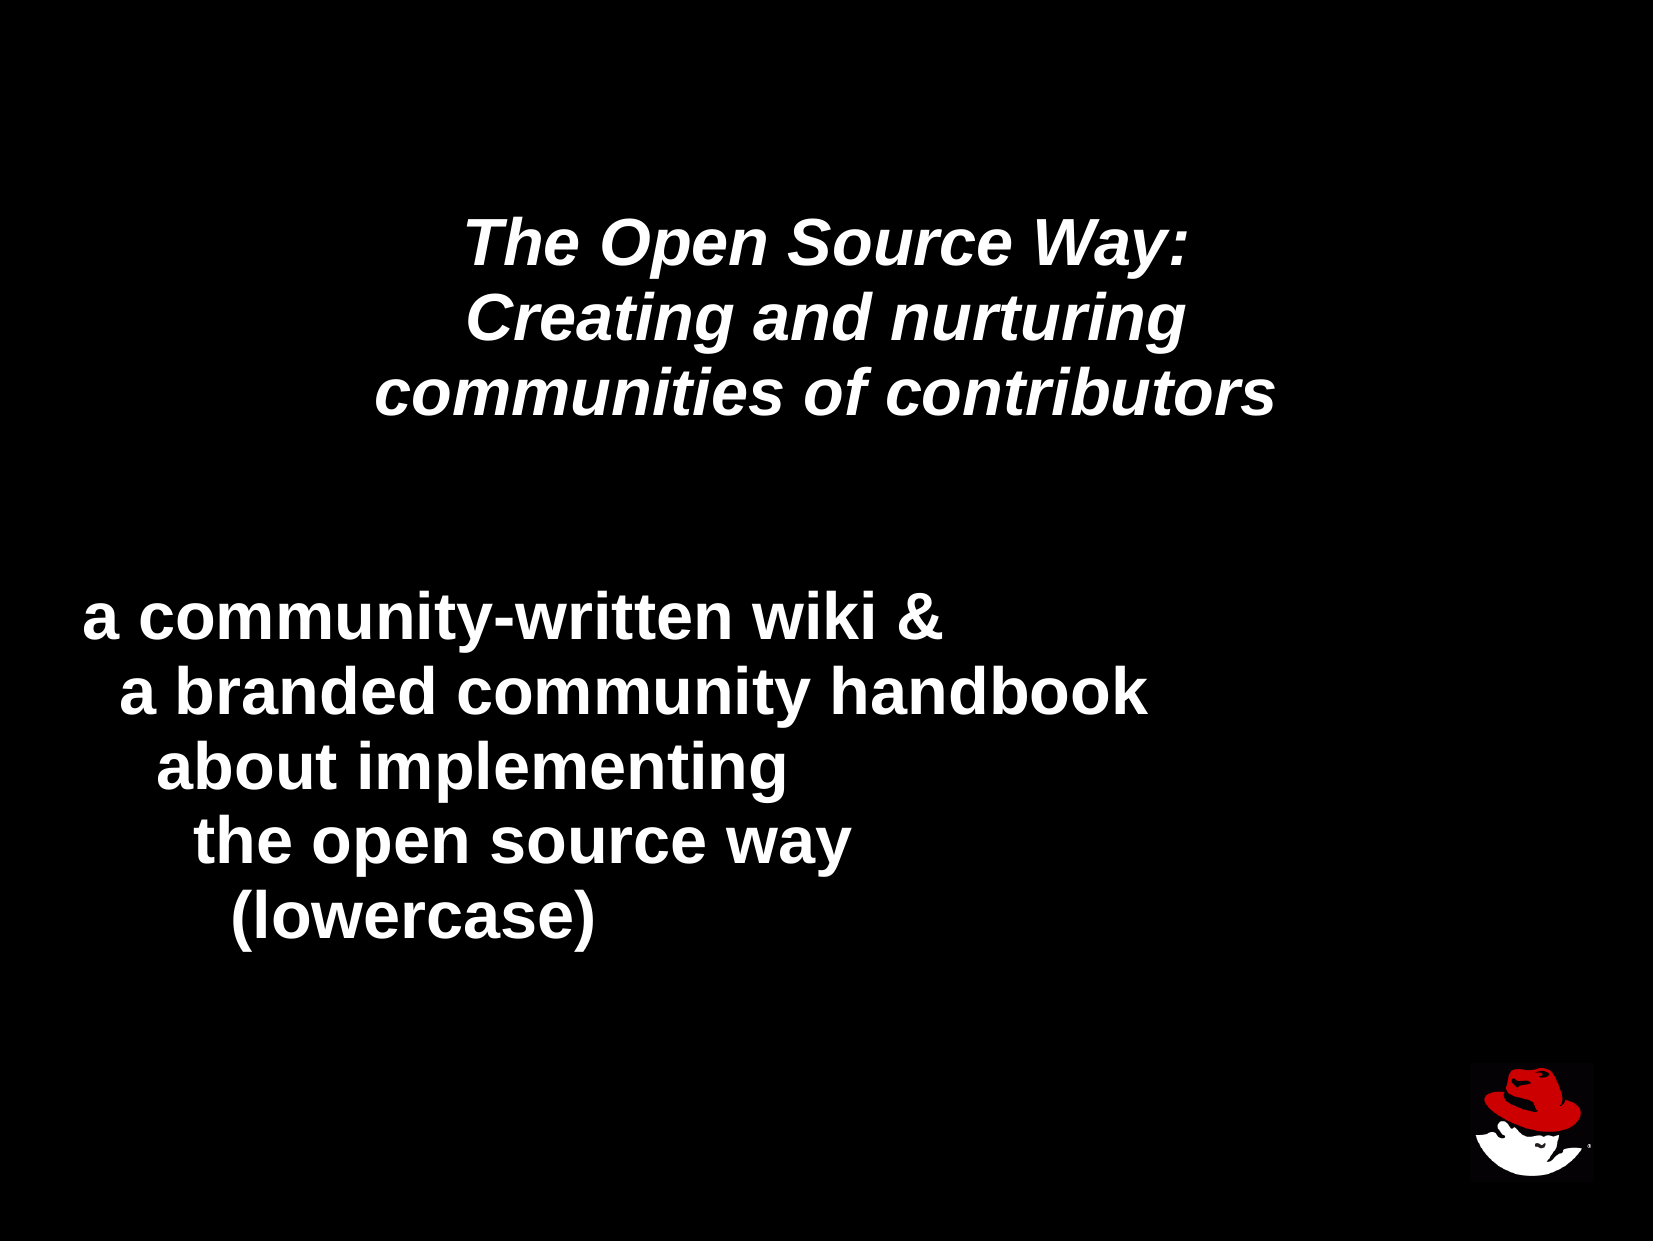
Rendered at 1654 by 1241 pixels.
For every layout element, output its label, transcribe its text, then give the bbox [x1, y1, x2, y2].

subtitle The Open Source Way: Creating and nurturing communities of contributors a community-written wiki & a branded community handbook about implementing the open source way (lowercase) [82, 49, 1571, 1109]
picture [1470, 1063, 1594, 1182]
